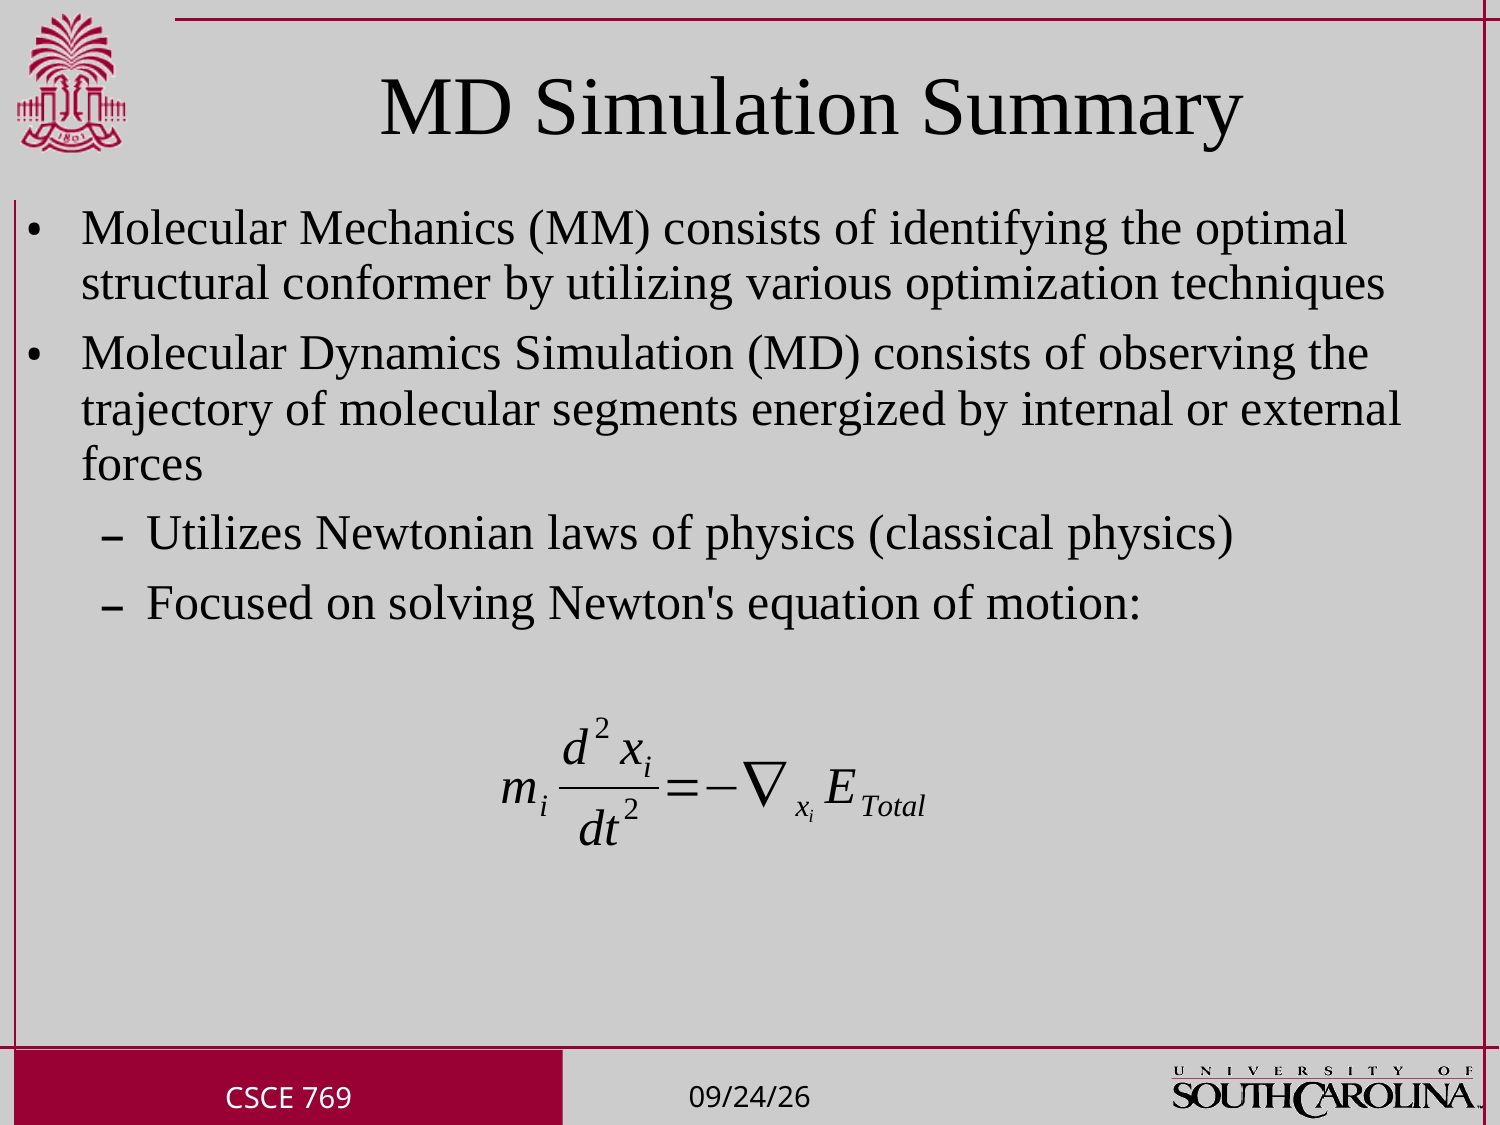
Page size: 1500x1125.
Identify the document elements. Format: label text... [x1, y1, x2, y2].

picture [12, 12, 131, 155]
picture [1162, 1049, 1483, 1125]
title MD Simulation Summary [174, 24, 1450, 188]
list Molecular Mechanics (MM) consists of identifying the optimal structural conformer by utilizing various optimization techniques Molecular Dynamics Simulation (MD) consists of observing the trajectory of molecular segments energized by internal or external forces Utilizes Newtonian laws of physics (classical physics) Focused on solving Newton's equation of motion: [24, 200, 1476, 998]
chart [487, 712, 938, 857]
